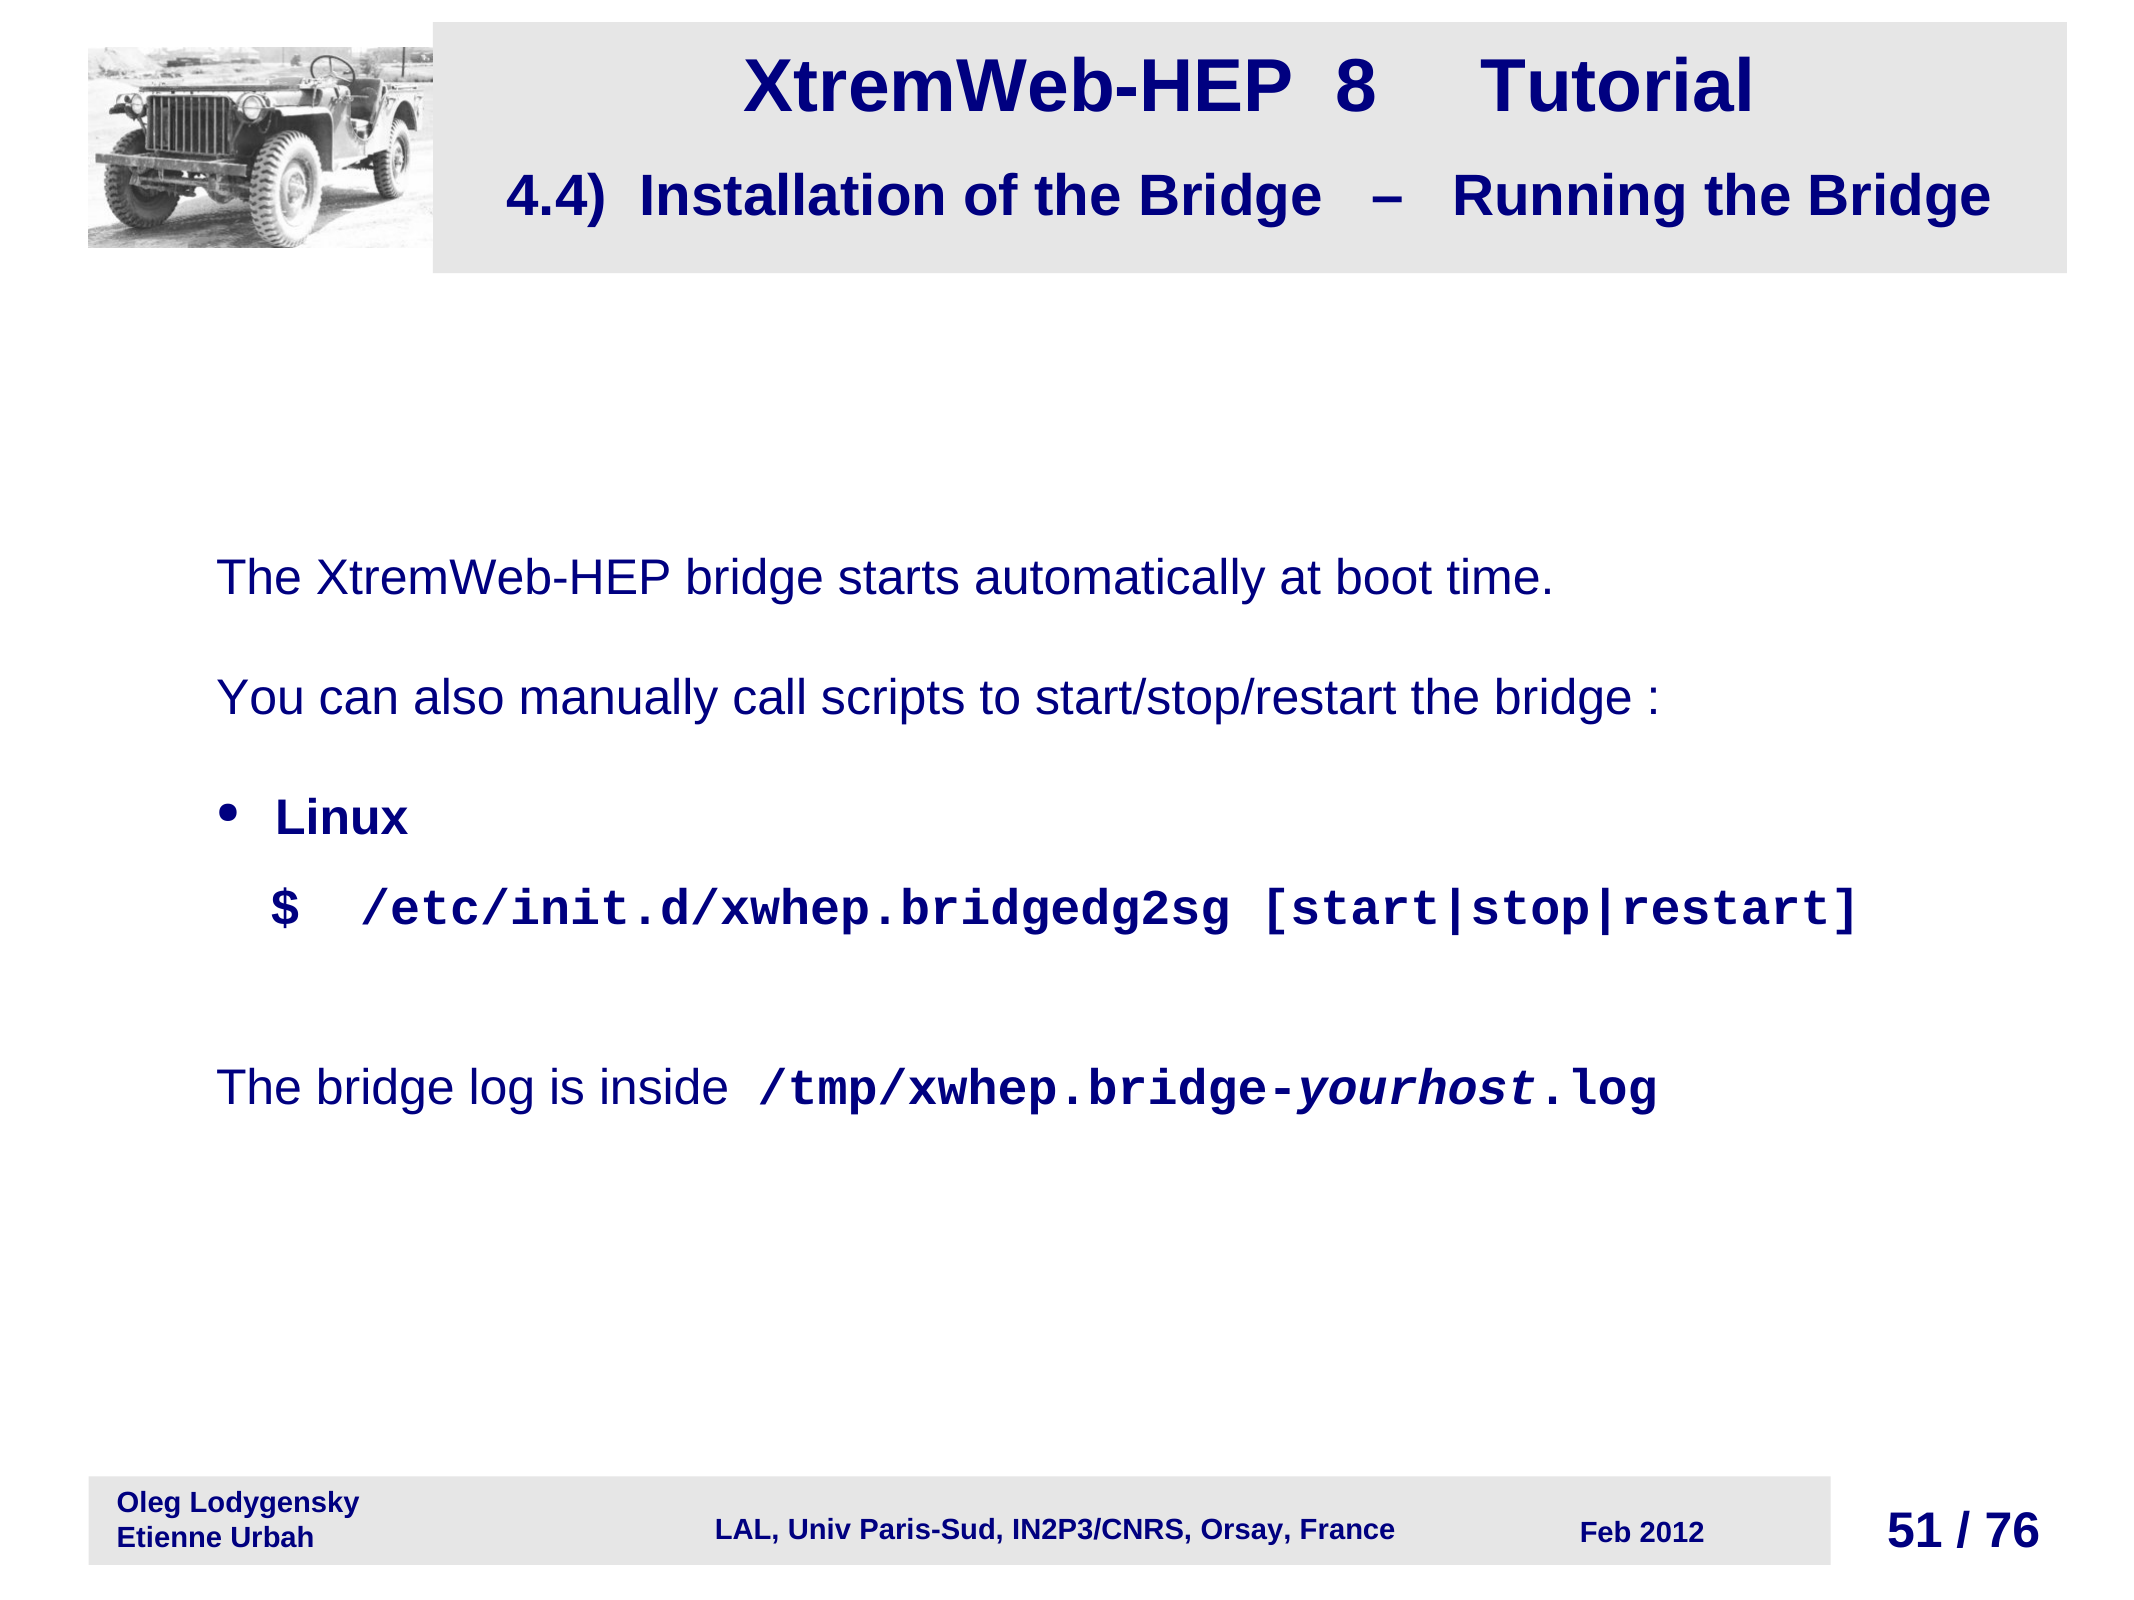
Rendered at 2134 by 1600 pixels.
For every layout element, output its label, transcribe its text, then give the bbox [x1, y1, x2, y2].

title 4.4) Installation of the Bridge – Running the Bridge [442, 118, 2067, 266]
text_box The XtremWeb-HEP bridge starts automatically at boot time. You can also manually call scripts to start/stop/restart the bridge : Linux $ /etc/init.d/xwhep.bridgedg2sg [start|stop|restart] The bridge log is inside /tmp/xwhep.bridge-yourhost.log [206, 540, 2038, 1149]
picture [88, 47, 433, 248]
